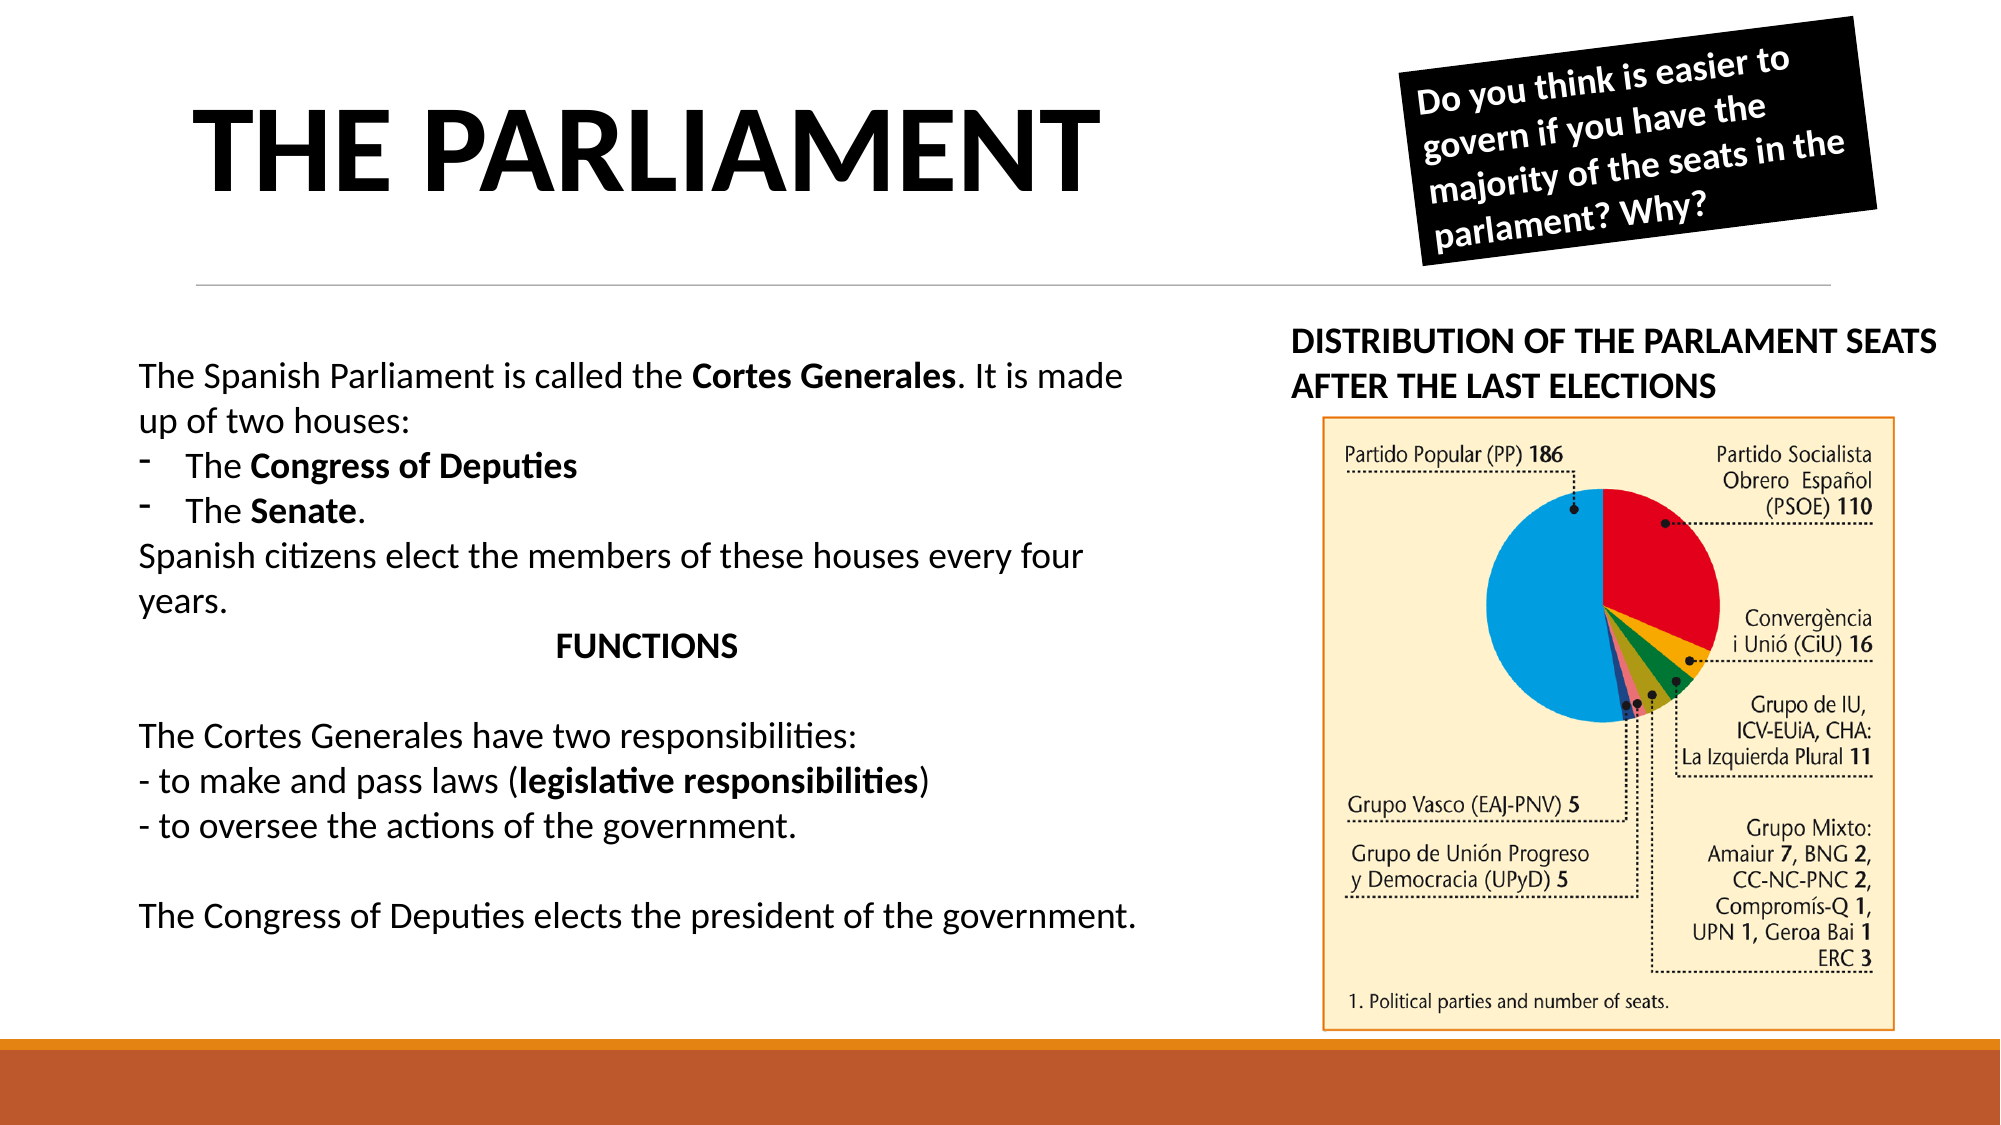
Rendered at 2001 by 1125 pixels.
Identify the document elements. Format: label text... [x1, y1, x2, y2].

picture [1322, 416, 1895, 1033]
text_box DISTRIBUTION OF THE PARLAMENT SEATS AFTER THE LAST ELECTIONS [1276, 309, 2000, 414]
text_box Do you think is easier to govern if you have the majority of the seats in the parlament? Why? [1398, 15, 1878, 267]
text_box The Spanish Parliament is called the Cortes Generales. It is made up of two houses: The Congress of Deputies The Senate. Spanish citizens elect the members of these houses every four years. FUNCTIONS The Cortes Generales have two responsibilities: - to make and pass laws (legislative responsibilities) - to oversee the actions of the government. The Congress of Deputies elects the president of the government. [123, 344, 1171, 944]
text_box THE PARLIAMENT [177, 58, 1118, 224]
